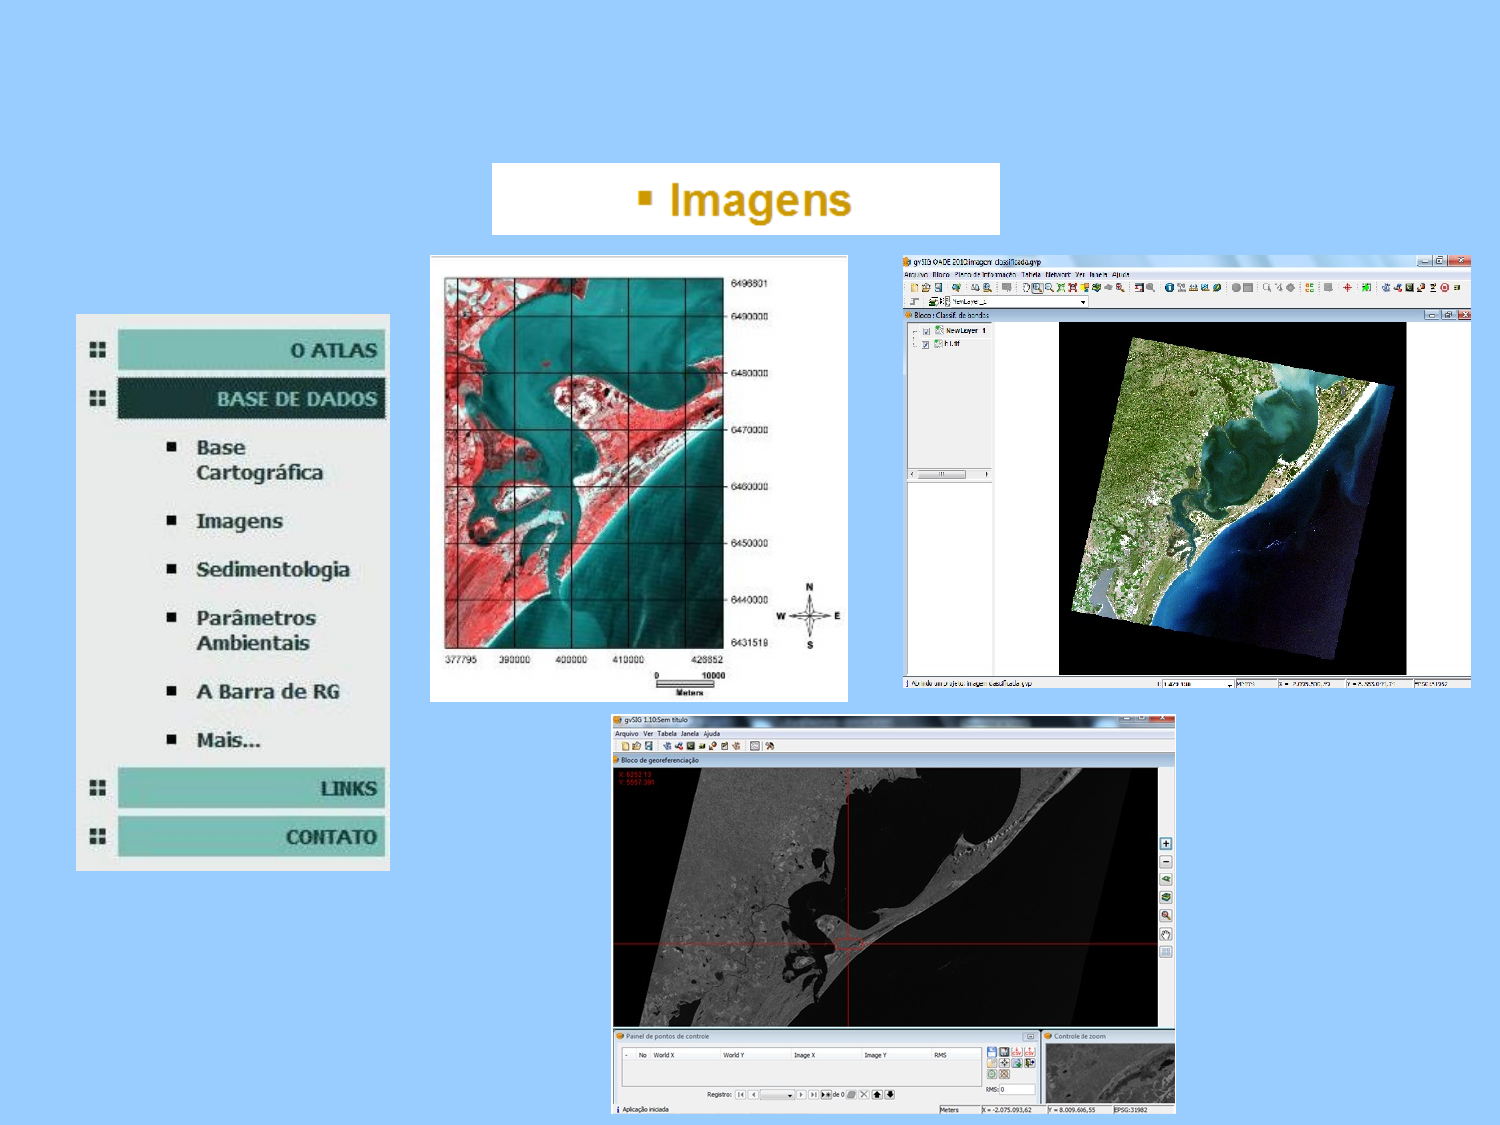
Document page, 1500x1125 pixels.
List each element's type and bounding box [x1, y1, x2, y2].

picture [430, 255, 848, 702]
picture [76, 314, 390, 871]
picture [903, 255, 1471, 688]
picture [611, 714, 1176, 1115]
picture [492, 163, 1000, 235]
